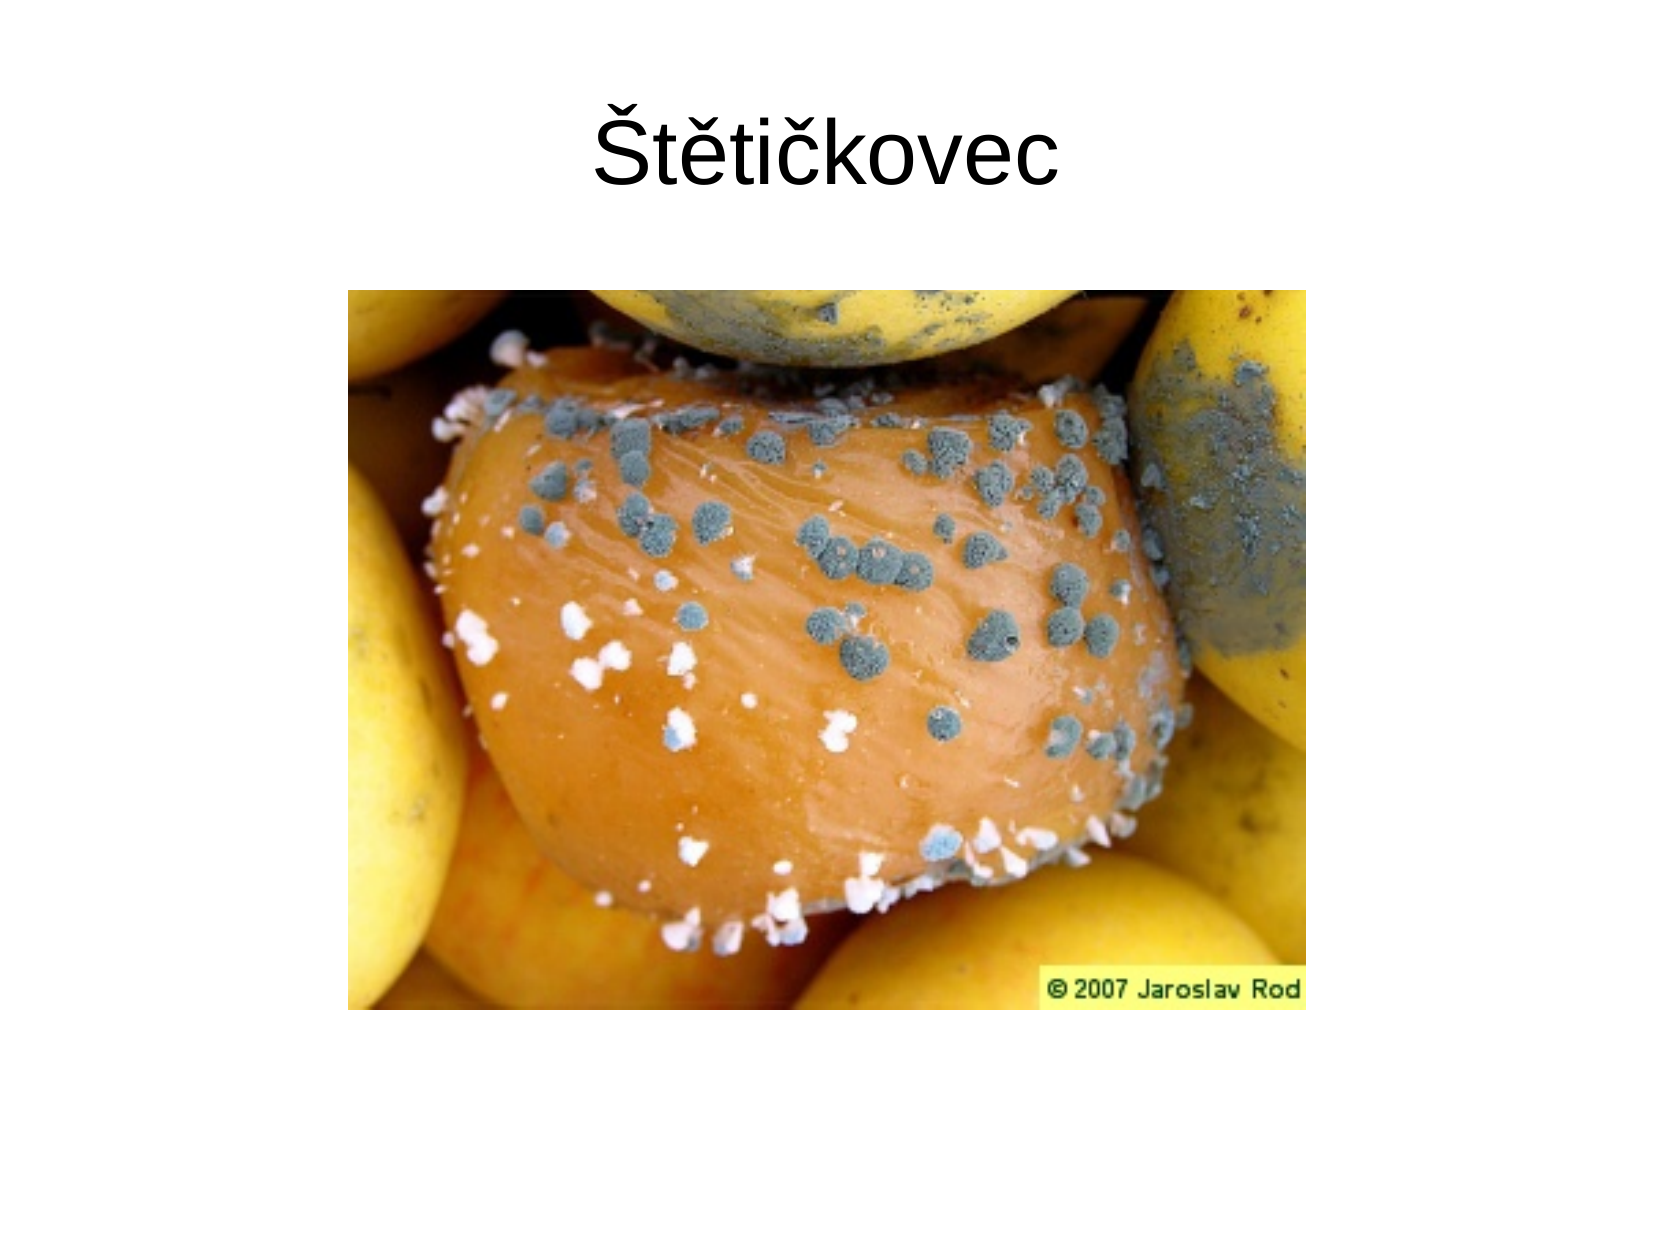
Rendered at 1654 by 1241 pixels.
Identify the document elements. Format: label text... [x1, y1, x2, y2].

title Štětičkovec [82, 49, 1571, 257]
picture [348, 290, 1306, 1010]
